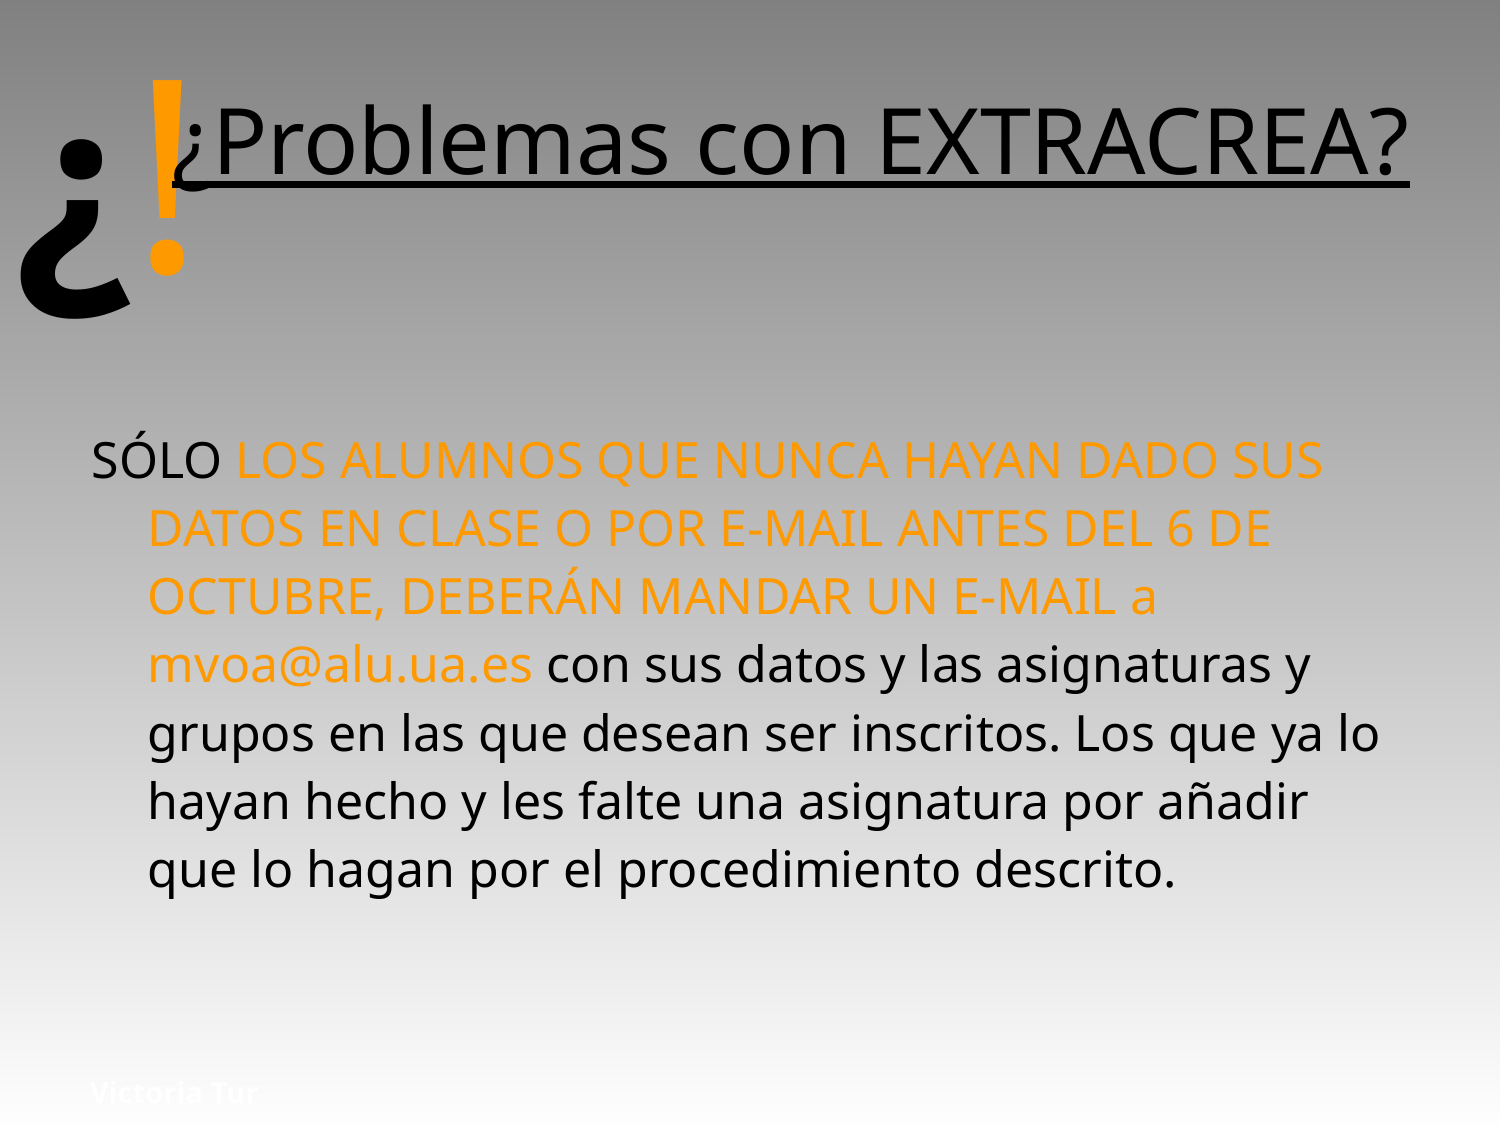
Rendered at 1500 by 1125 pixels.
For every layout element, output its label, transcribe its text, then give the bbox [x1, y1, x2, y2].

title ¿Problemas con EXTRACREA? [75, 45, 1426, 233]
list SÓLO LOS ALUMNOS QUE NUNCA HAYAN DADO SUS DATOS EN CLASE O POR E-MAIL ANTES DEL 6 DE OCTUBRE, DEBERÁN MANDAR UN E-MAIL a mvoa@alu.ua.es con sus datos y las asignaturas y grupos en las que desean ser inscritos. Los que ya lo hayan hecho y les falte una asignatura por añadir que lo hagan por el procedimiento descrito. [76, 255, 1427, 998]
